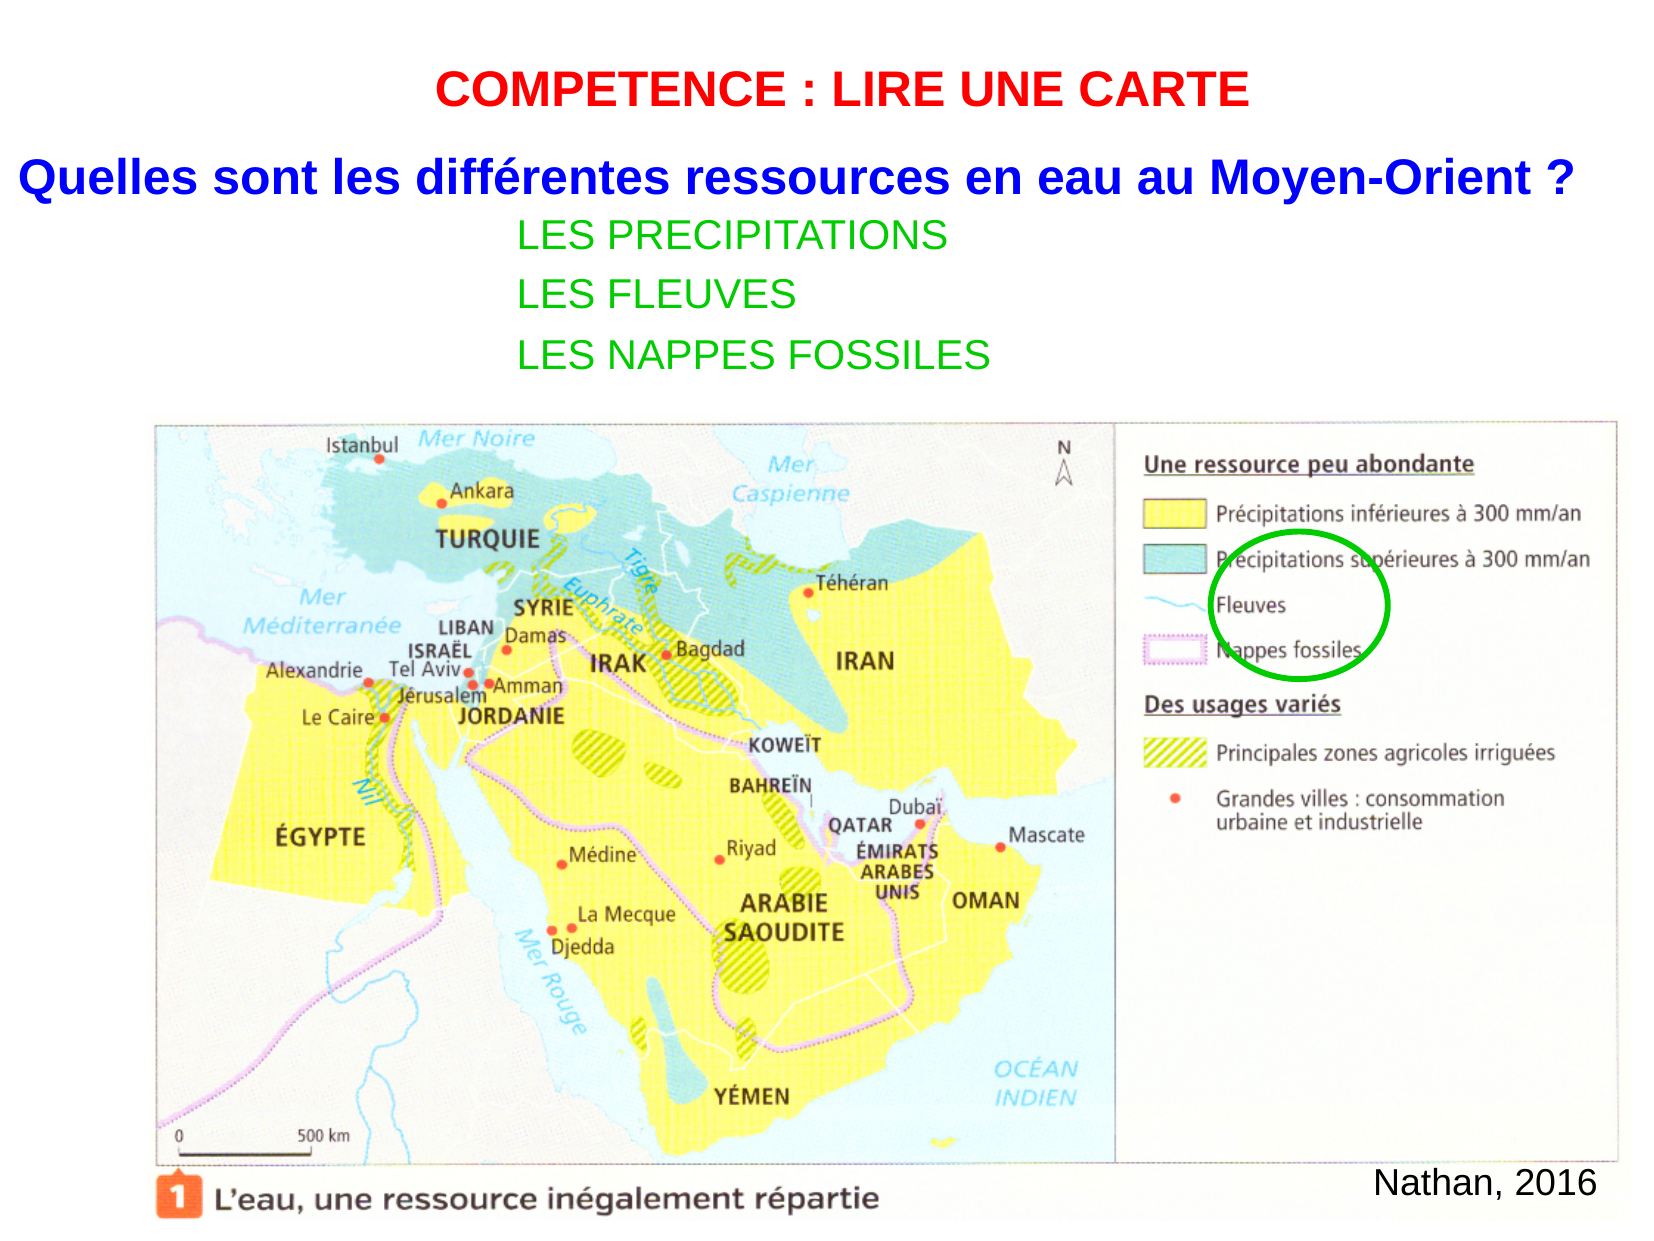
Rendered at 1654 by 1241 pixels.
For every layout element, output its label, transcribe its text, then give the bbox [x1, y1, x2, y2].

text_box Nathan, 2016 [1358, 1153, 1625, 1211]
text_box LES NAPPES FOSSILES [501, 325, 1123, 387]
text_box LES FLEUVES [501, 263, 1123, 325]
title COMPETENCE : LIRE UNE CARTE [0, 29, 1654, 148]
picture [147, 413, 1631, 1221]
title Quelles sont les différentes ressources en eau au Moyen-Orient ? [0, 148, 1654, 237]
text_box LES PRECIPITATIONS [501, 204, 1123, 263]
